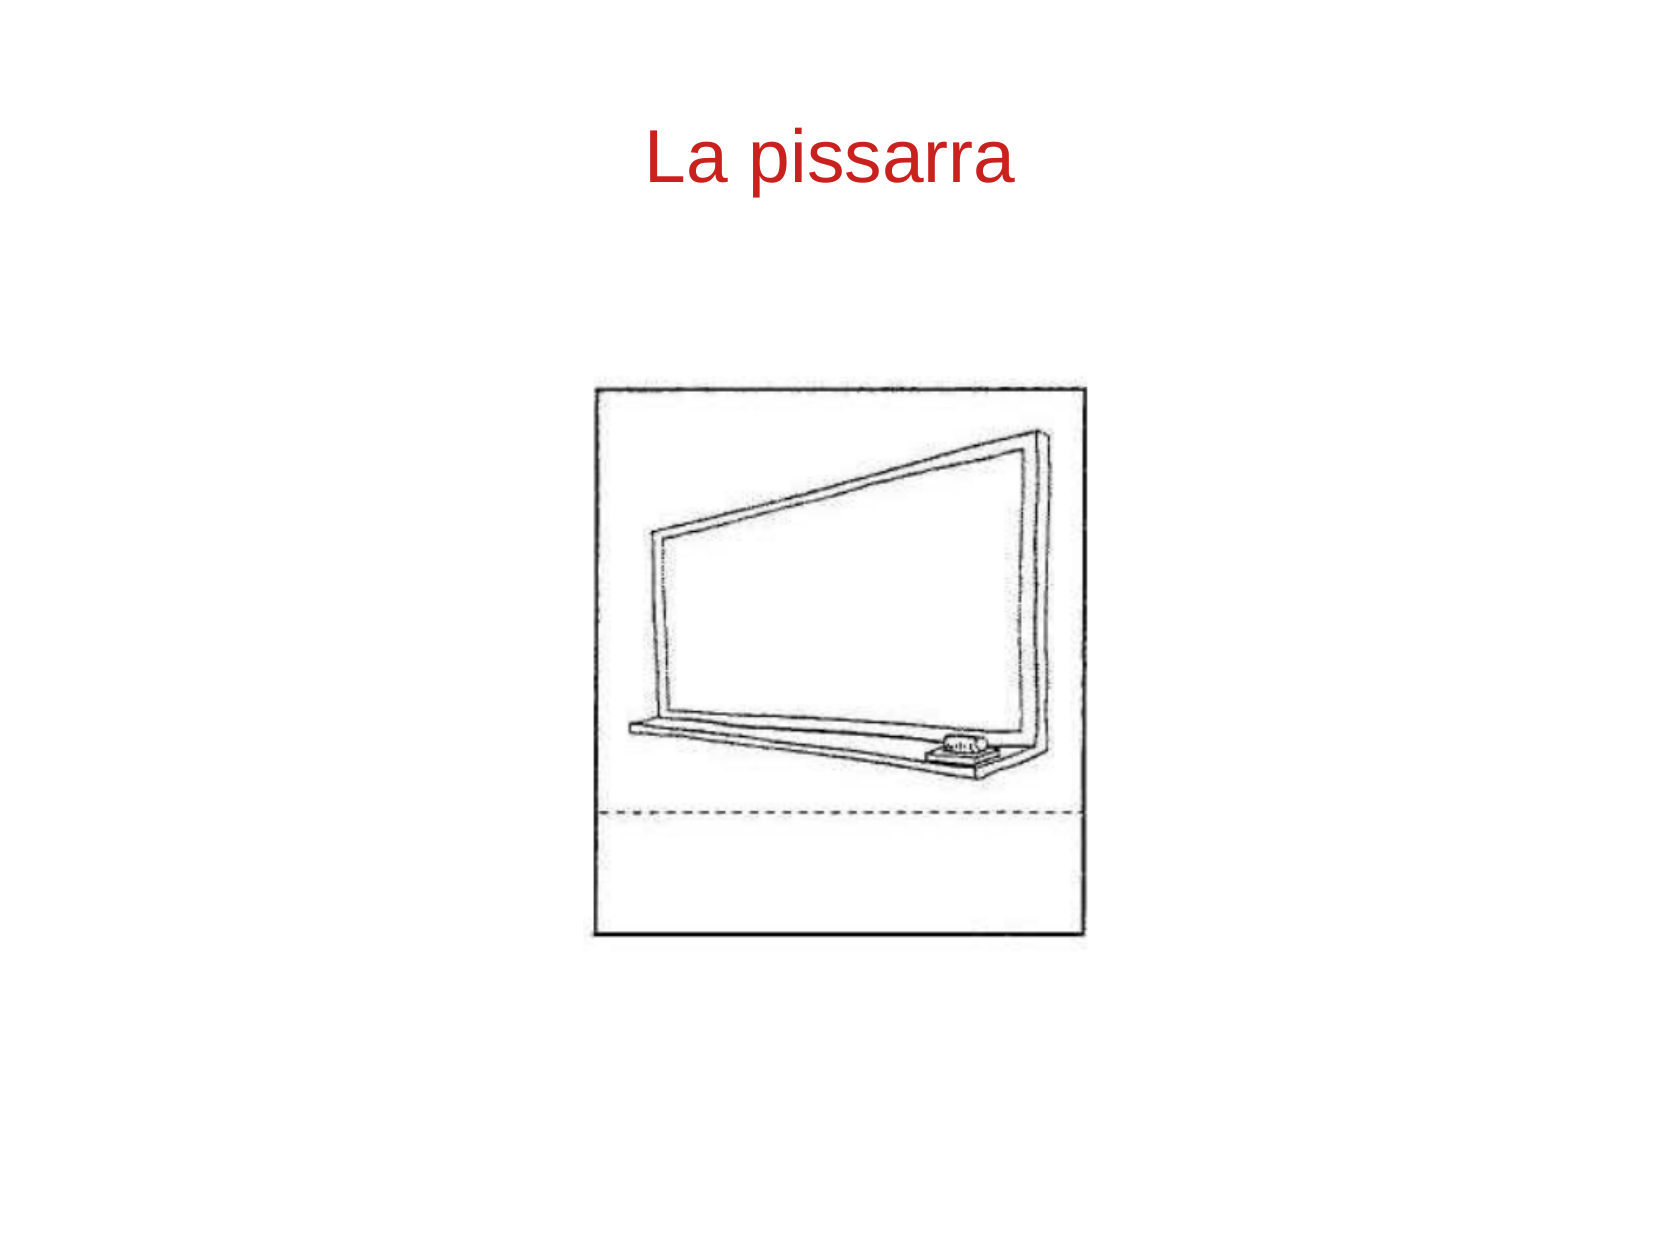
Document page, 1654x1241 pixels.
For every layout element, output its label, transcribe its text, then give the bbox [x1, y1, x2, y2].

text_box La pissarra [289, 49, 1371, 257]
picture [583, 362, 1111, 963]
